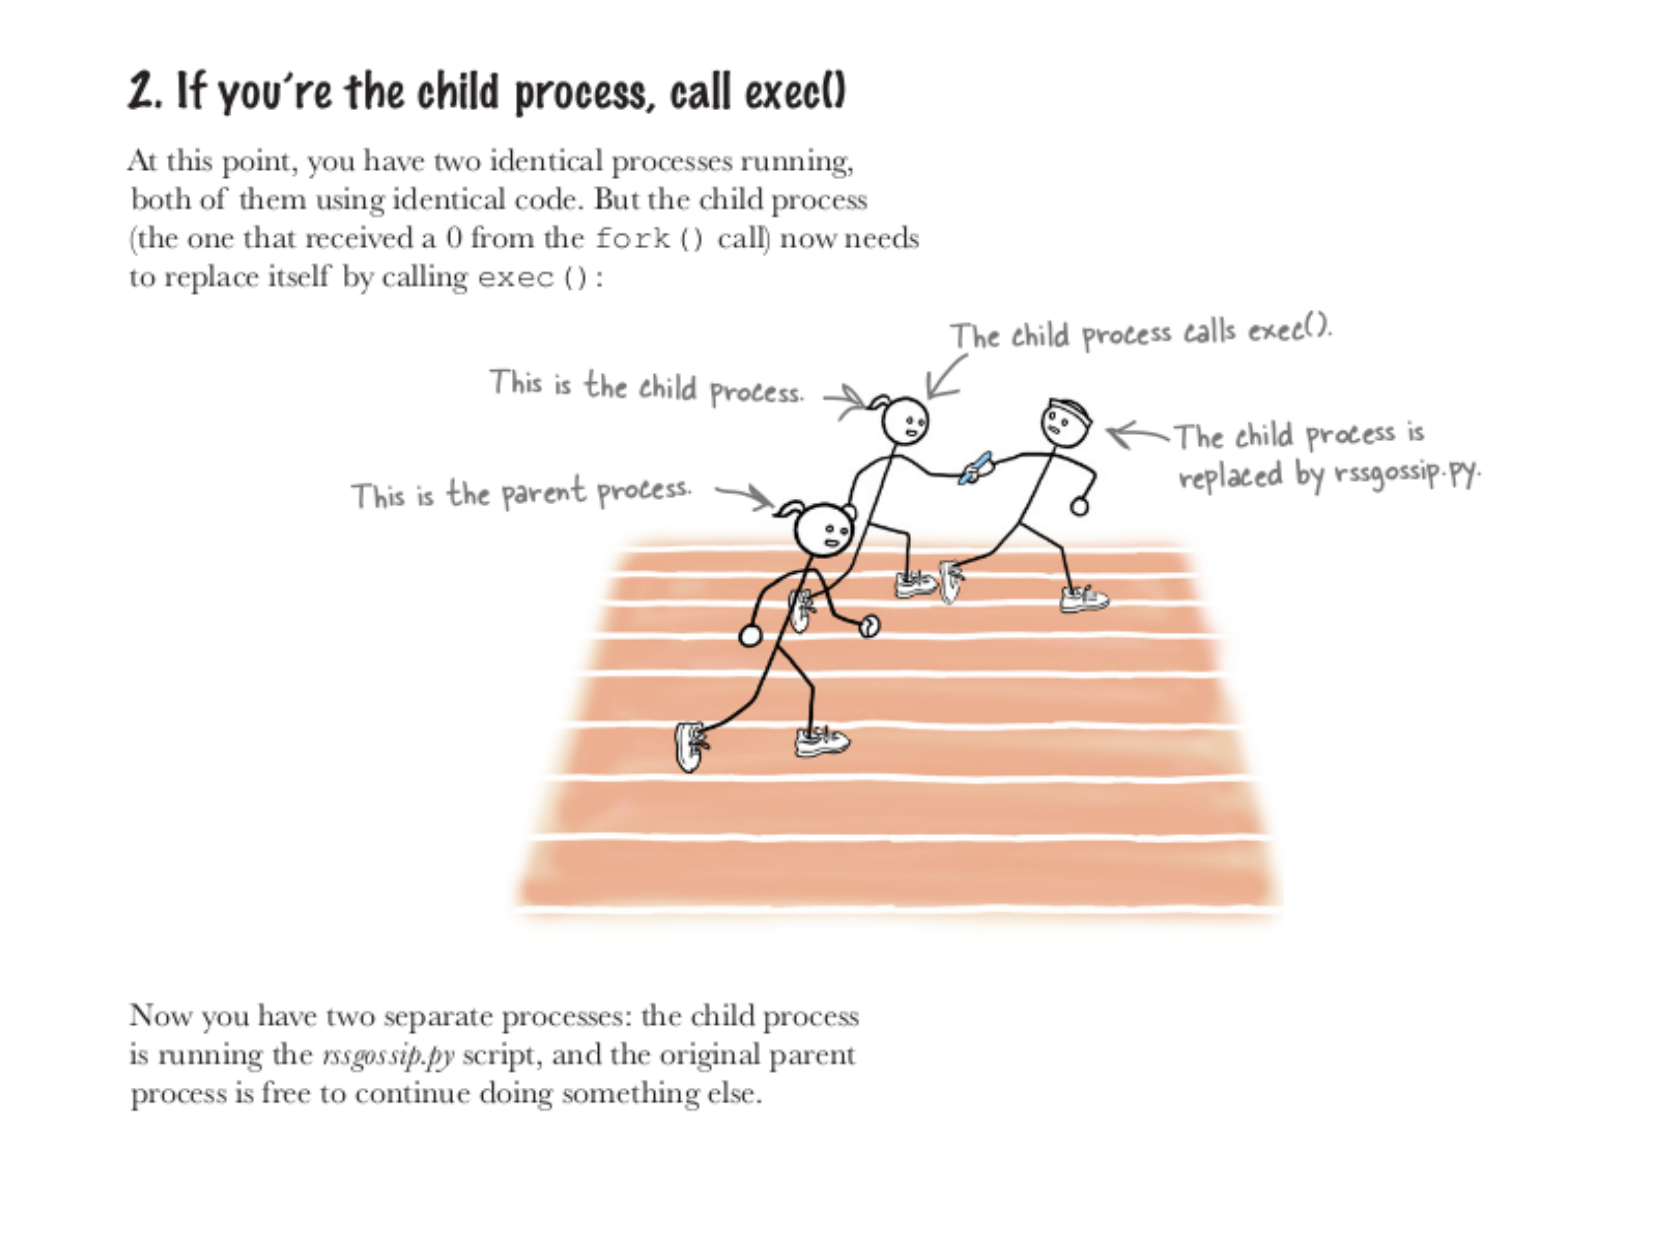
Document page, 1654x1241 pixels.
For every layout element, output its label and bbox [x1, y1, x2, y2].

picture [82, 47, 1512, 1158]
